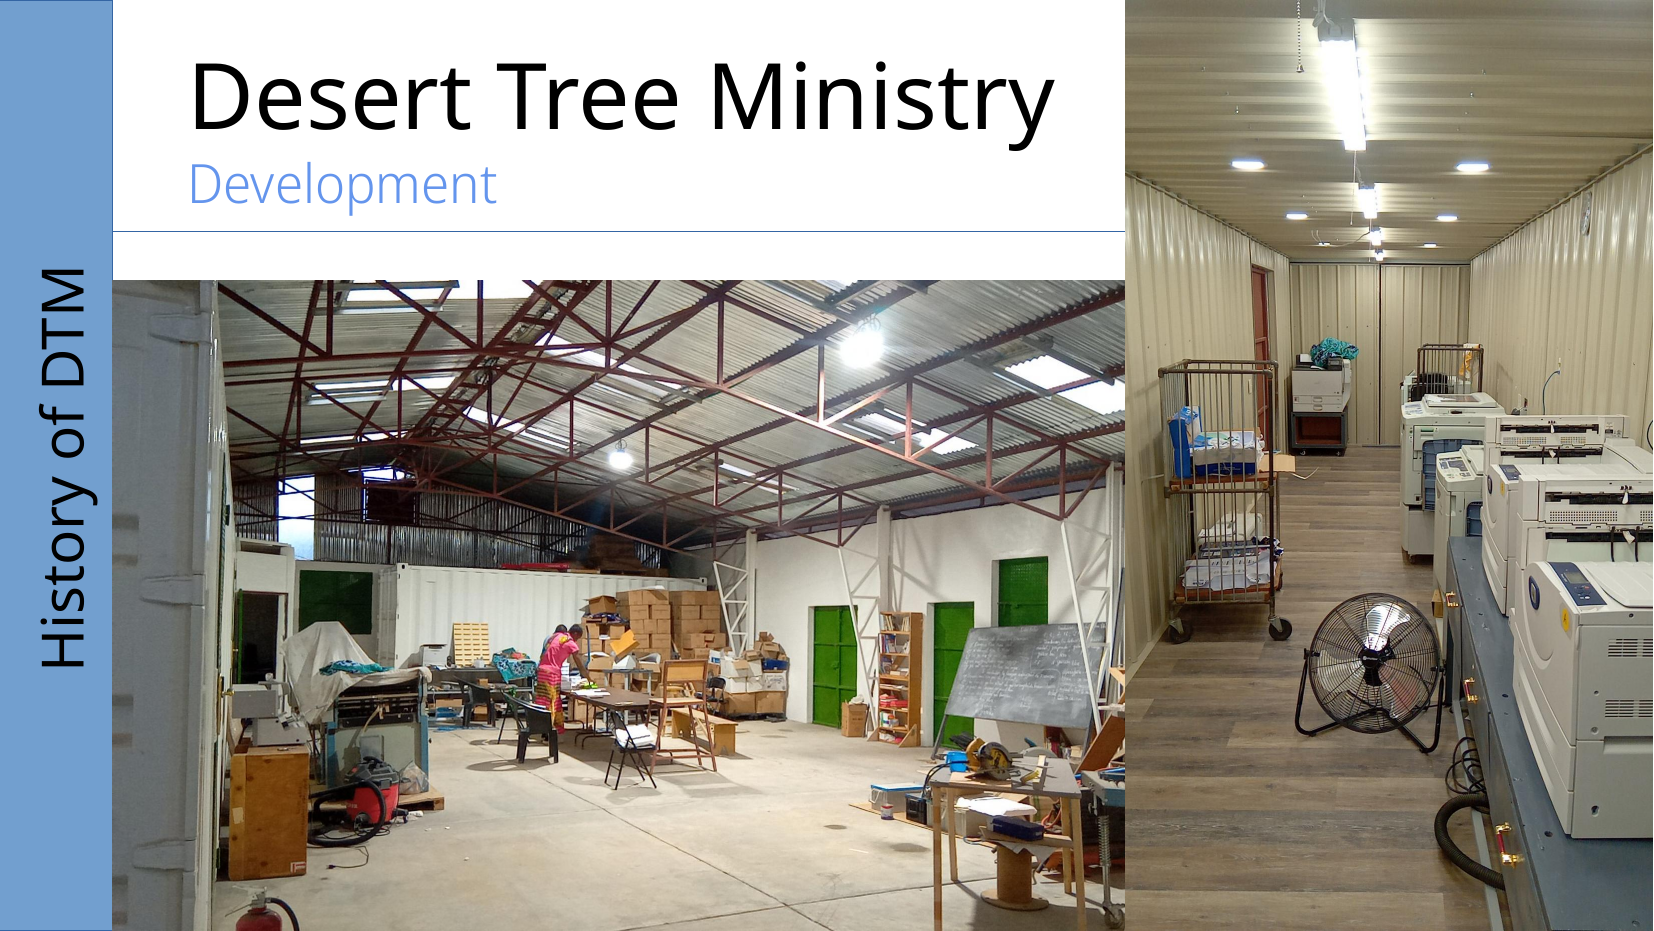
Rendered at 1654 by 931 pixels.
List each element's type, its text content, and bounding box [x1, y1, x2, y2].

text_box History of DTM [13, 37, 105, 901]
title Development [187, 232, 1125, 239]
title Development [187, 125, 1125, 231]
text_box [0, 0, 113, 931]
picture [112, 0, 1653, 931]
title Desert Tree Ministry [187, 33, 1125, 125]
